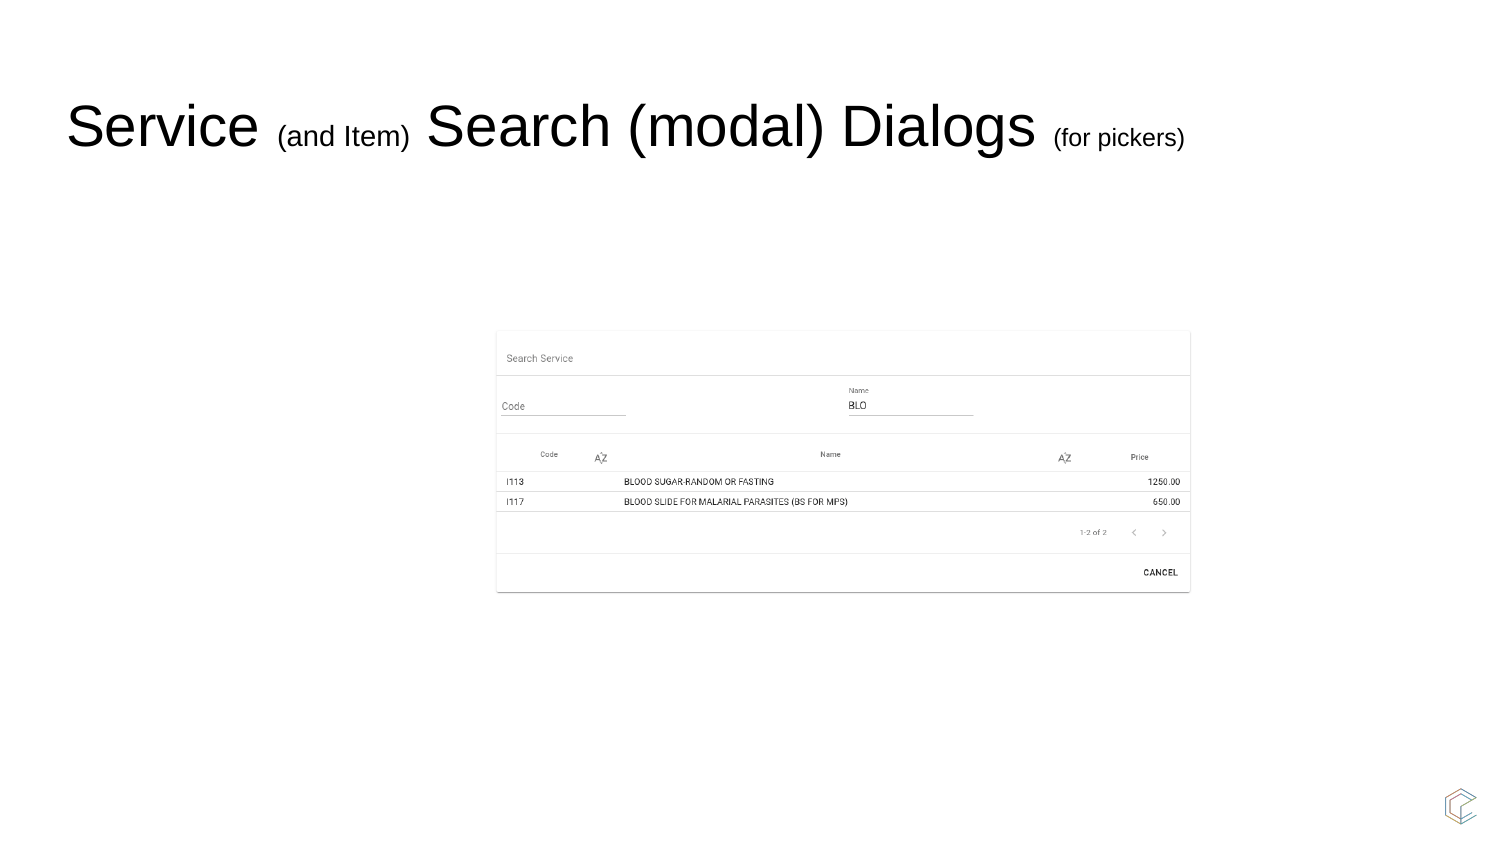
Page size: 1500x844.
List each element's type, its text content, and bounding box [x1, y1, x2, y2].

picture [494, 327, 1194, 596]
title Service (and Item) Search (modal) Dialogs (for pickers) [51, 72, 1449, 167]
picture [1441, 784, 1481, 829]
